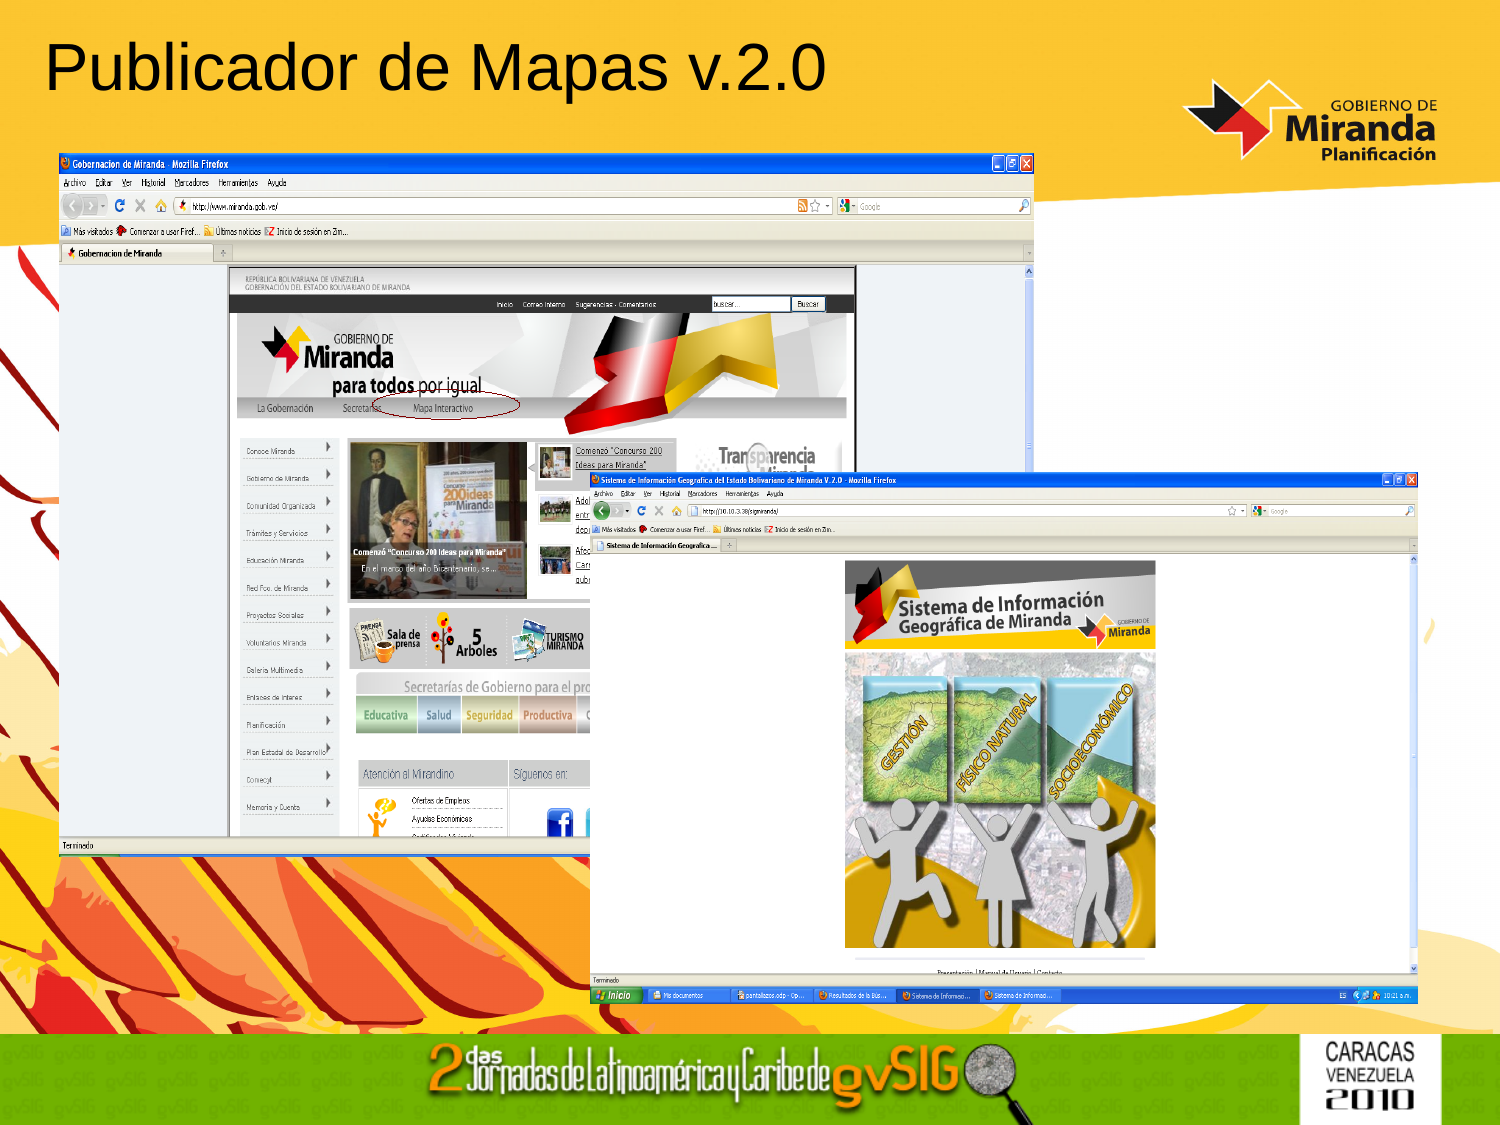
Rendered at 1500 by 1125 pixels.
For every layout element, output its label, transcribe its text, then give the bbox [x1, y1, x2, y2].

text_box Publicador de Mapas v.2.0 [29, 22, 1300, 113]
text_box [372, 389, 520, 420]
picture [0, 0, 1500, 1125]
